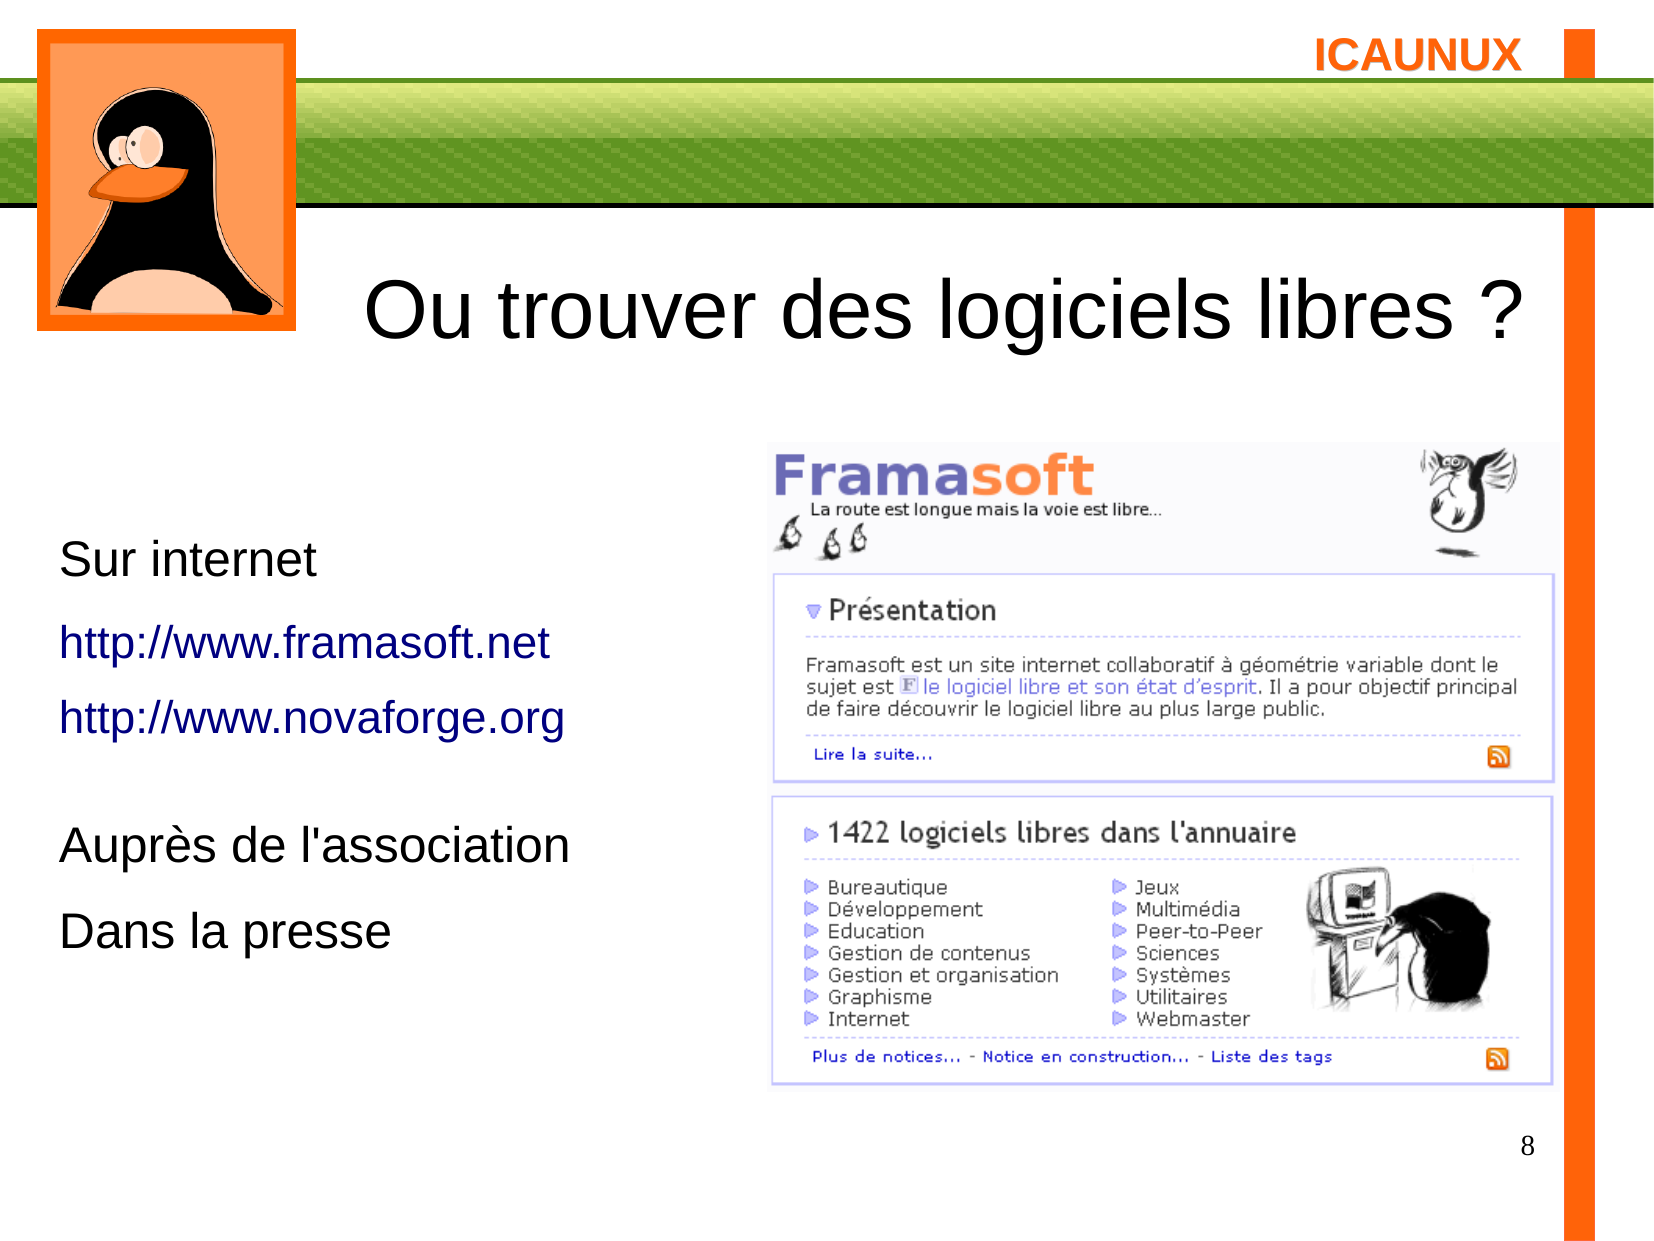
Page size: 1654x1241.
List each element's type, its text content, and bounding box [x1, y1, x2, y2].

list Sur internet http://www.framasoft.net http://www.novaforge.org Auprès de l'association Dans la presse [59, 531, 1483, 1153]
title Ou trouver des logiciels libres ? [354, 235, 1536, 384]
picture [767, 442, 1560, 1092]
picture [0, 29, 1654, 331]
